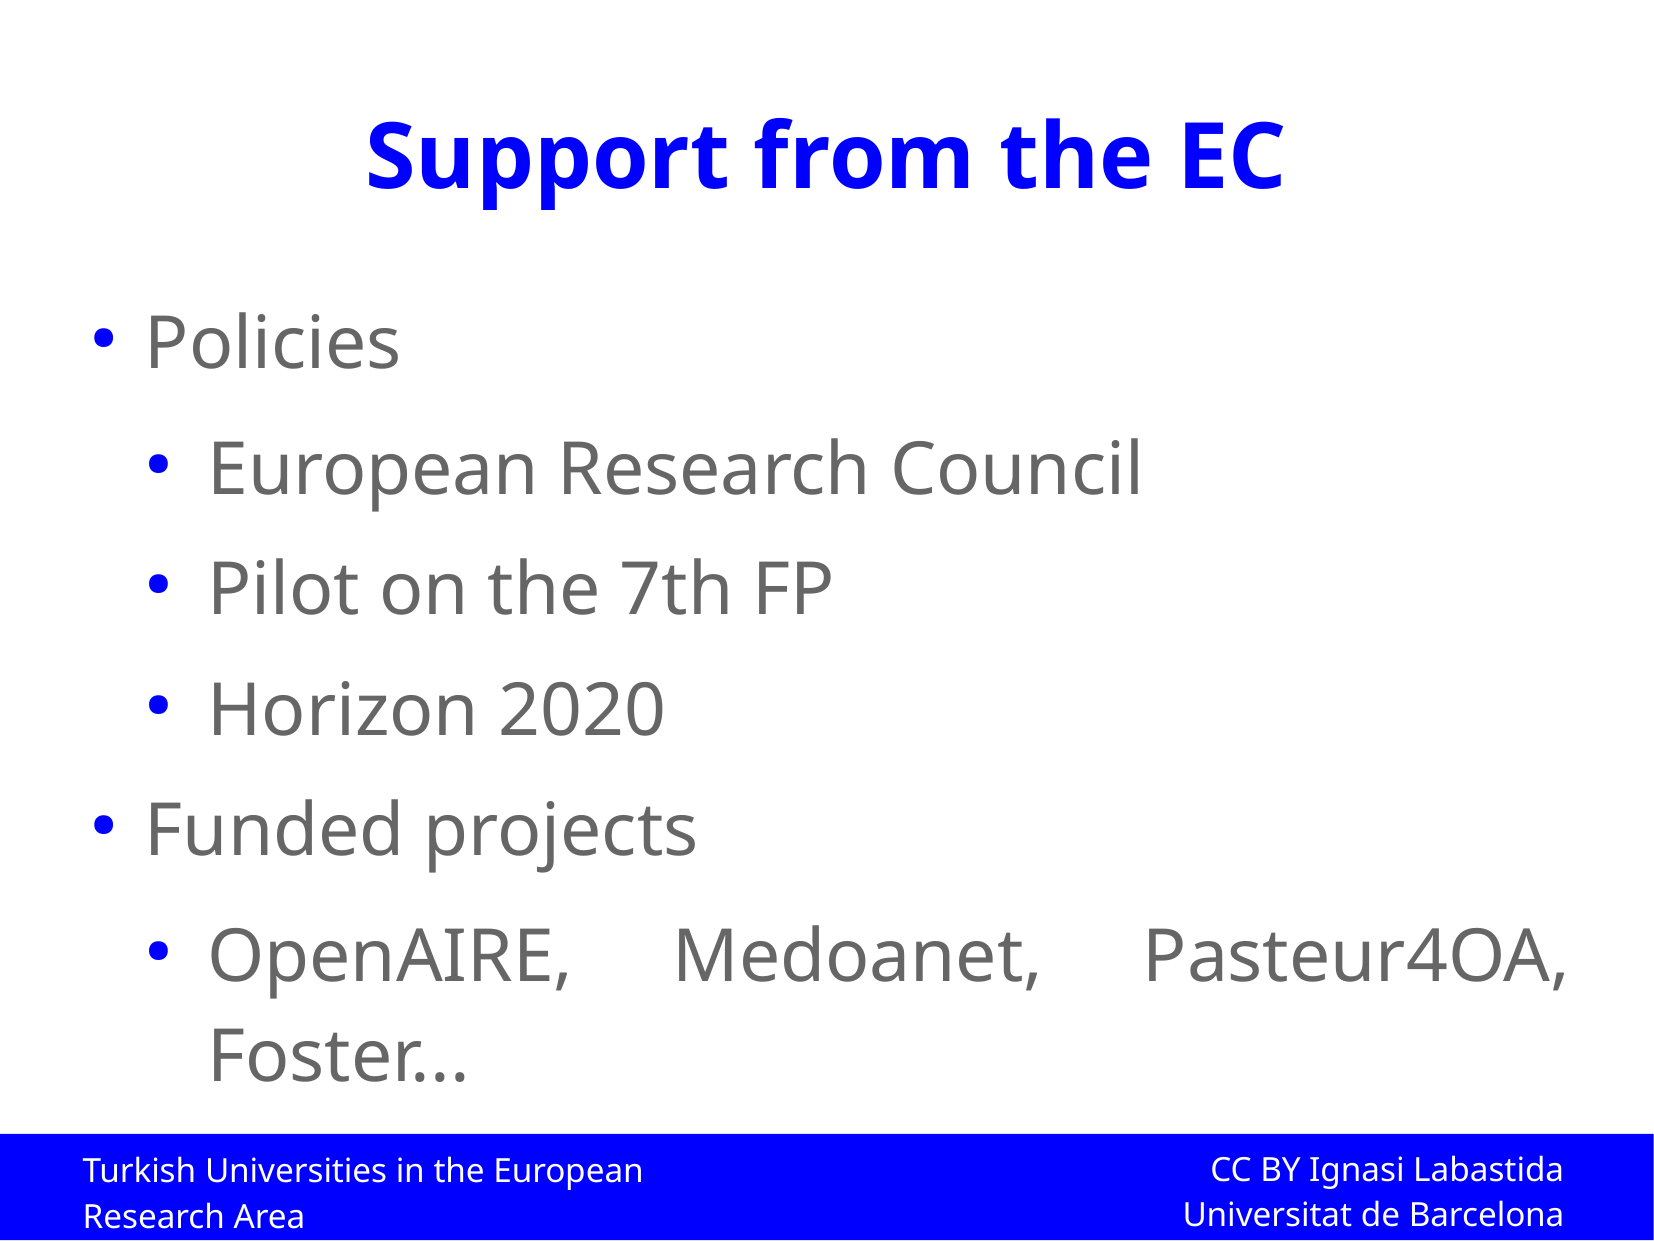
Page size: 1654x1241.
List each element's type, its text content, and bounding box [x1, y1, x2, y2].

title Support from the EC [82, 49, 1571, 257]
list Policies European Research Council Pilot on the 7th FP Horizon 2020 Funded projects OpenAIRE, Medoanet, Pasteur4OA, Foster... [82, 290, 1571, 1109]
